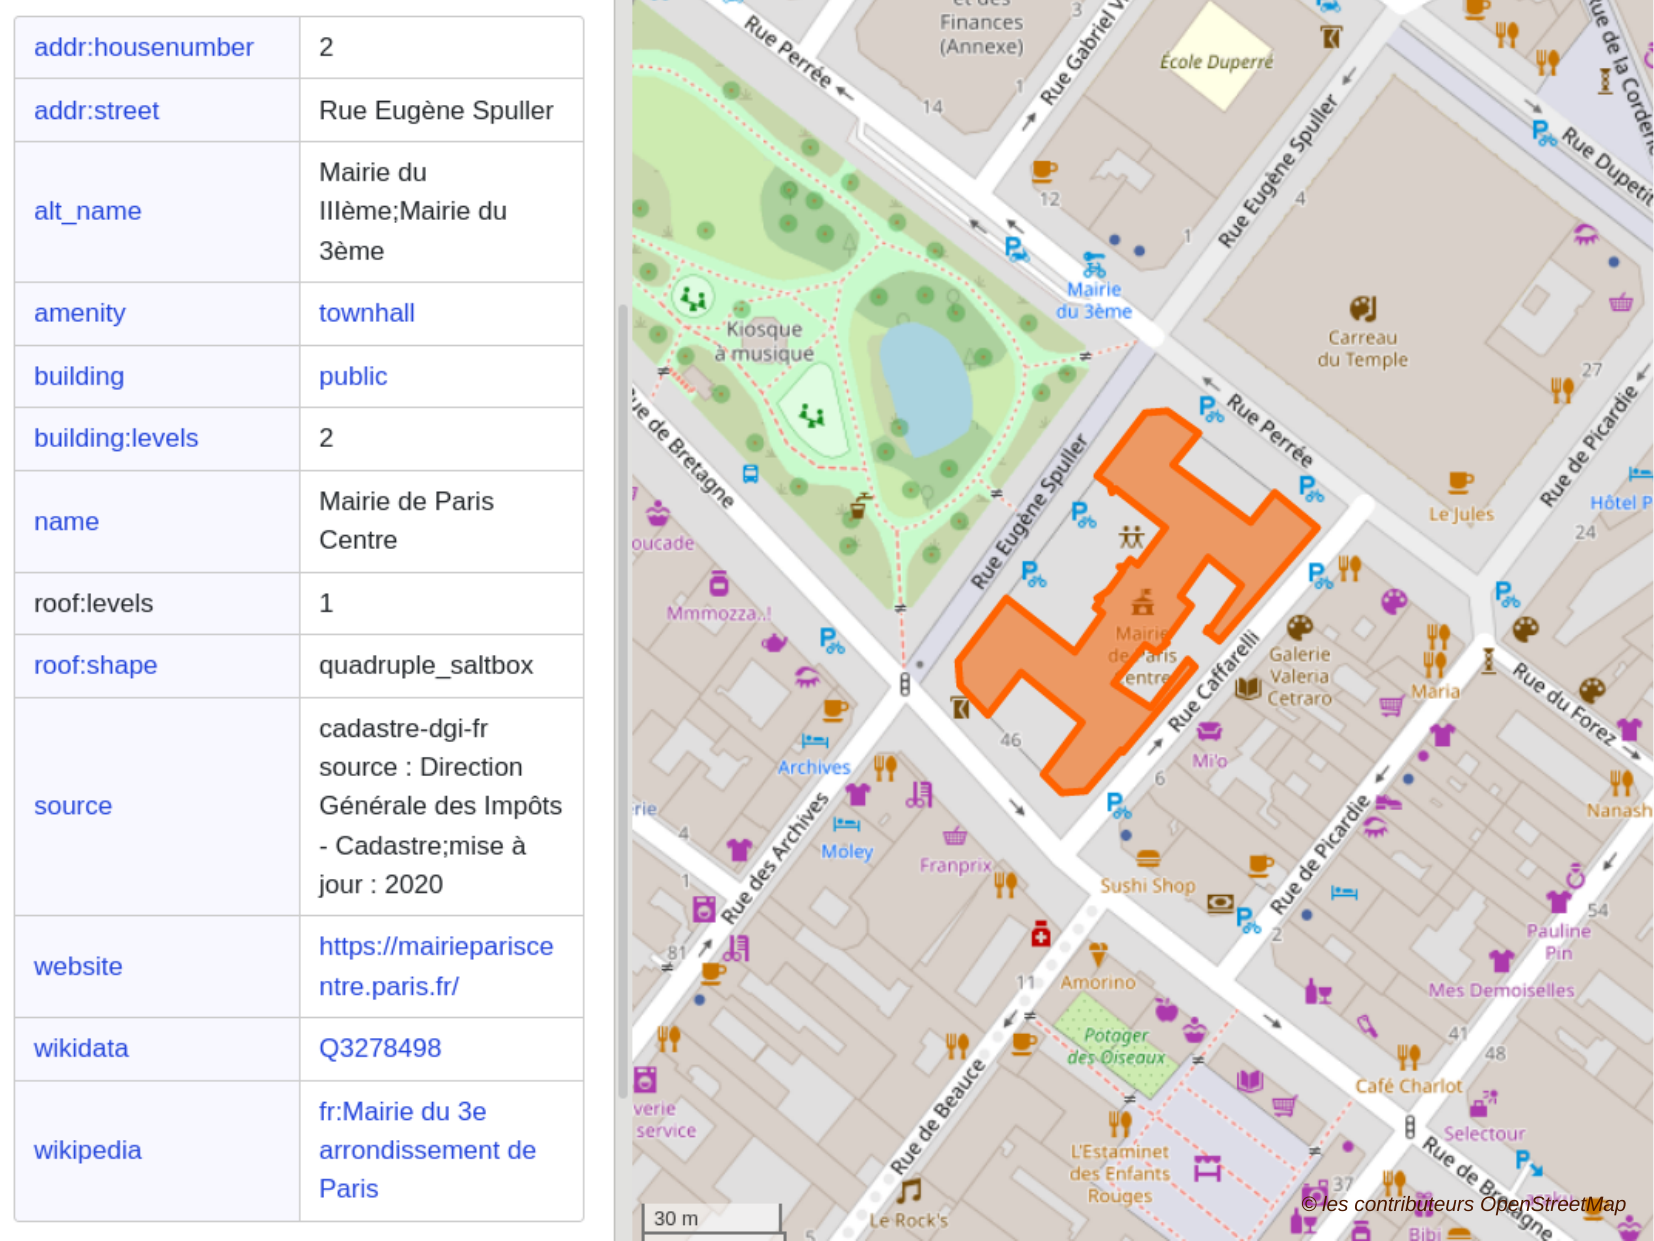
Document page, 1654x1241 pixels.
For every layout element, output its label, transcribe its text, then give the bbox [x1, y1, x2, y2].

text_box © les contributeurs OpenStreetMap [1240, 1185, 1642, 1224]
picture [0, 0, 1654, 1241]
